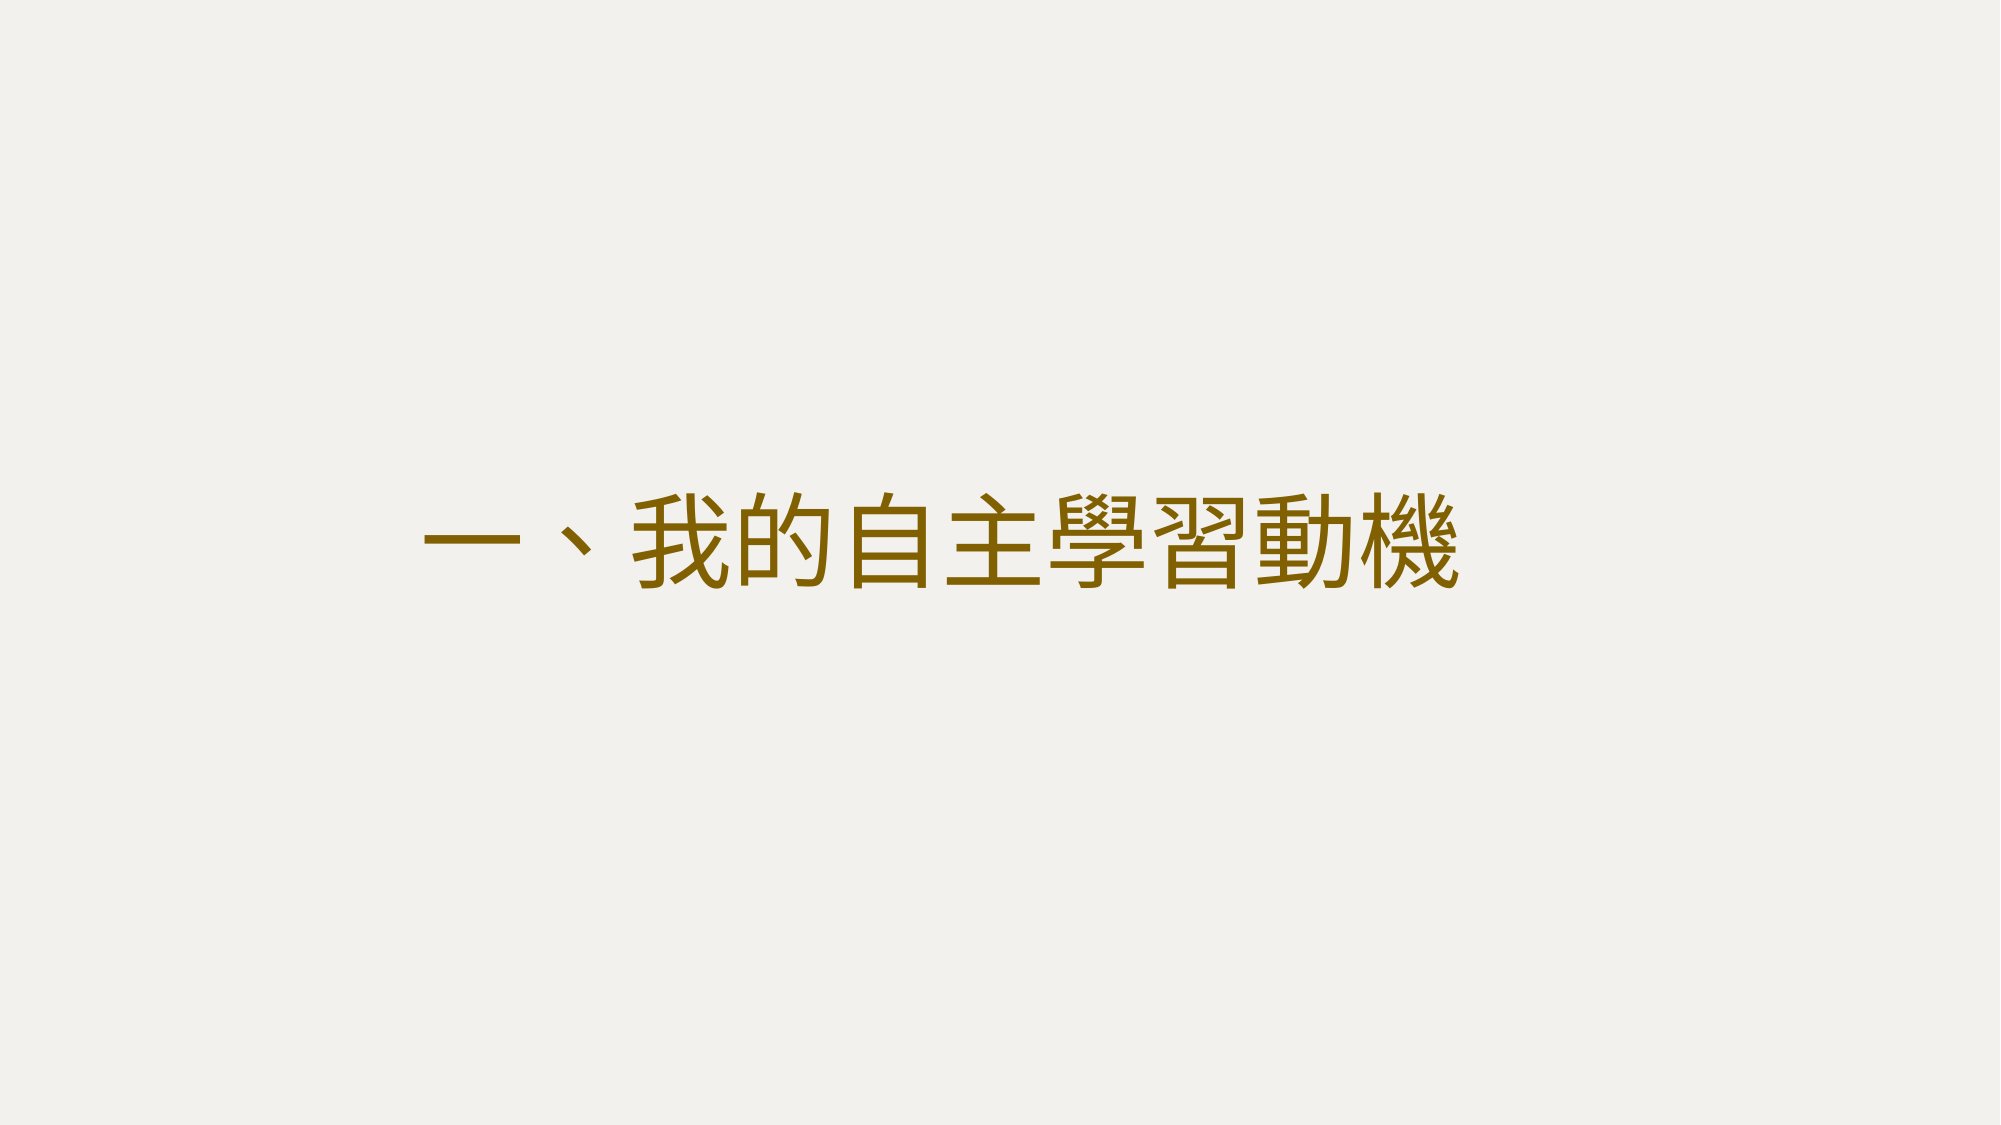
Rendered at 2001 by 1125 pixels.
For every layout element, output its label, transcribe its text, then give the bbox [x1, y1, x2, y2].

text_box 一、我的自主學習動機 [405, 469, 1647, 654]
